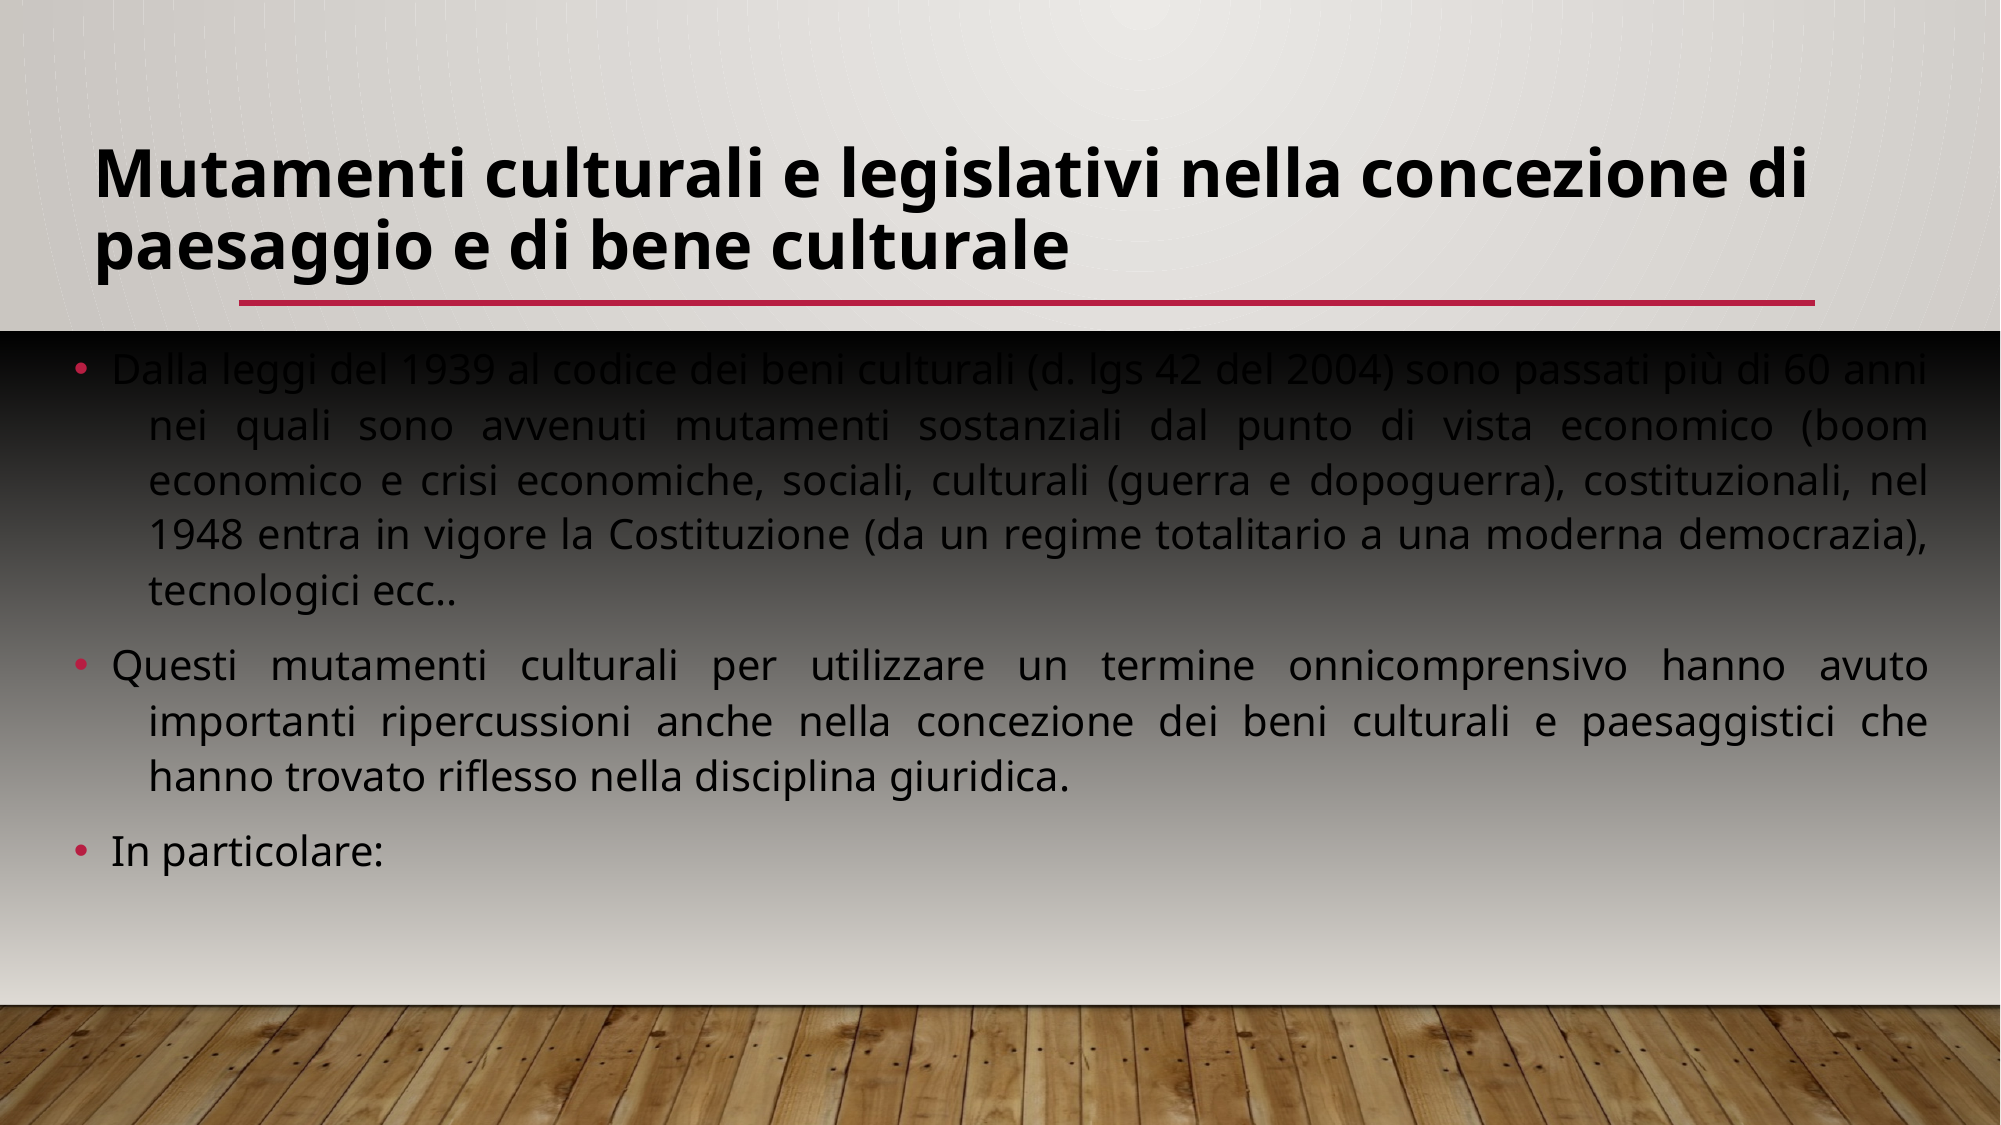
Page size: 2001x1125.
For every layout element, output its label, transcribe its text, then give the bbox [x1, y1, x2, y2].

title Mutamenti culturali e legislativi nella concezione di paesaggio e di bene culturale [78, 131, 1966, 305]
list Dalla leggi del 1939 al codice dei beni culturali (d. lgs 42 del 2004) sono passati più di 60 anni nei quali sono avvenuti mutamenti sostanziali dal punto di vista economico (boom economico e crisi economiche, sociali, culturali (guerra e dopoguerra), costituzionali, nel 1948 entra in vigore la Costituzione (da un regime totalitario a una moderna democrazia), tecnologici ecc.. Questi mutamenti culturali per utilizzare un termine onnicomprensivo hanno avuto importanti ripercussioni anche nella concezione dei beni culturali e paesaggistici che hanno trovato riflesso nella disciplina giuridica. In particolare: [58, 330, 1946, 897]
